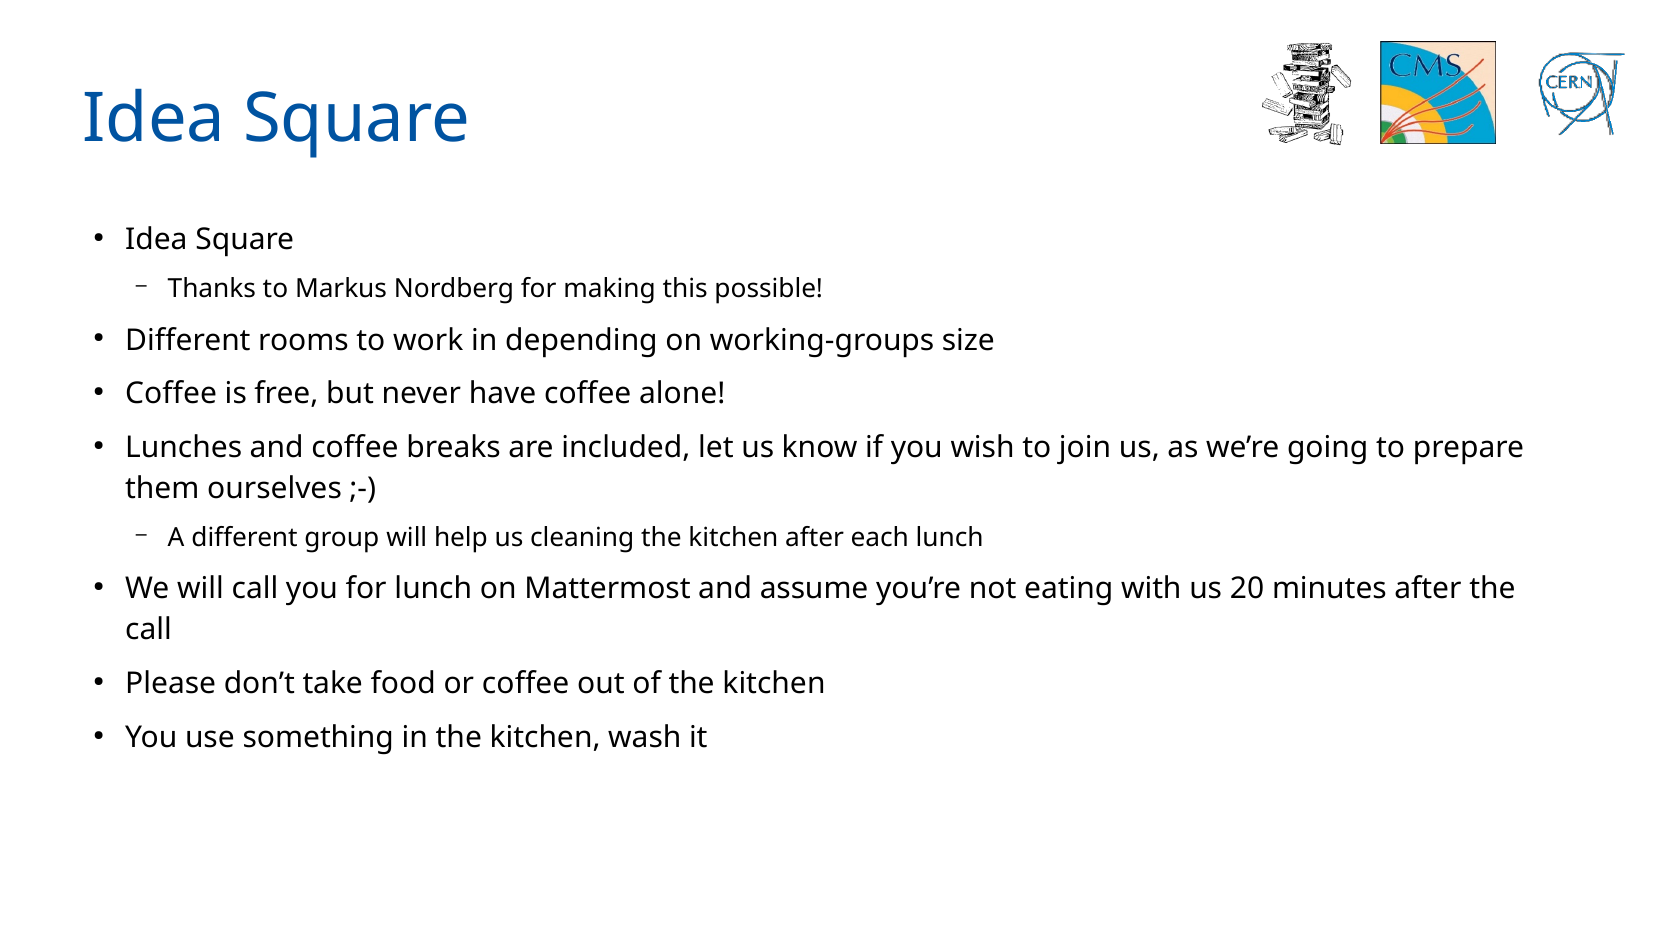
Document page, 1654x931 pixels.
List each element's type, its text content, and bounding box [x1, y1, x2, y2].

picture [1260, 38, 1361, 147]
picture [1530, 51, 1634, 136]
list Idea Square Thanks to Markus Nordberg for making this possible! Different rooms to work in depending on working-groups size Coffee is free, but never have coffee alone! Lunches and coffee breaks are included, let us know if you wish to join us, as we’re going to prepare them ourselves ;-) A different group will help us cleaning the kitchen after each lunch We will call you for lunch on Mattermost and assume you’re not eating with us 20 minutes after the call Please don’t take food or coffee out of the kitchen You use something in the kitchen, wash it [82, 217, 1571, 758]
title Idea Square [82, 37, 1231, 193]
picture [1380, 41, 1496, 144]
